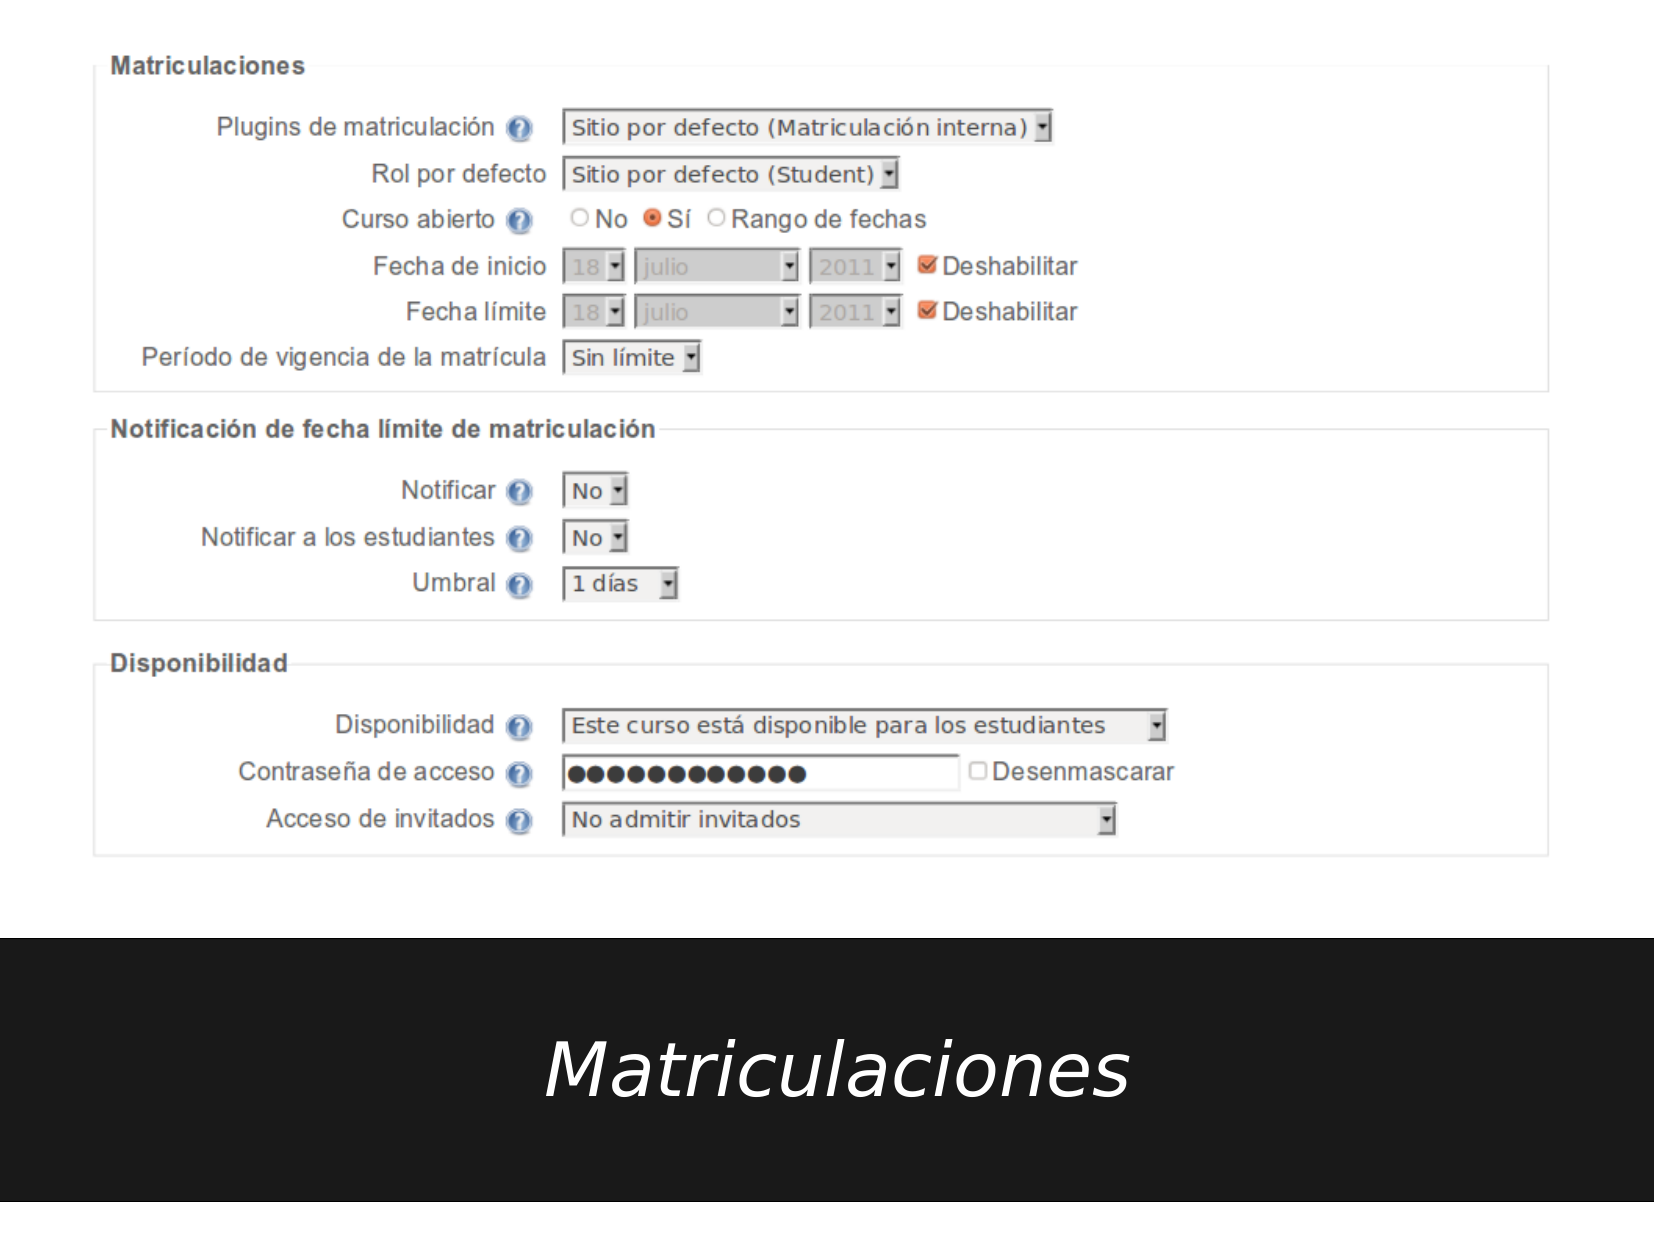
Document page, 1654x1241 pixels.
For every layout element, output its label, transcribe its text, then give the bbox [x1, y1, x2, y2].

picture [62, 34, 1598, 870]
text_box Matriculaciones [0, 938, 1654, 1202]
